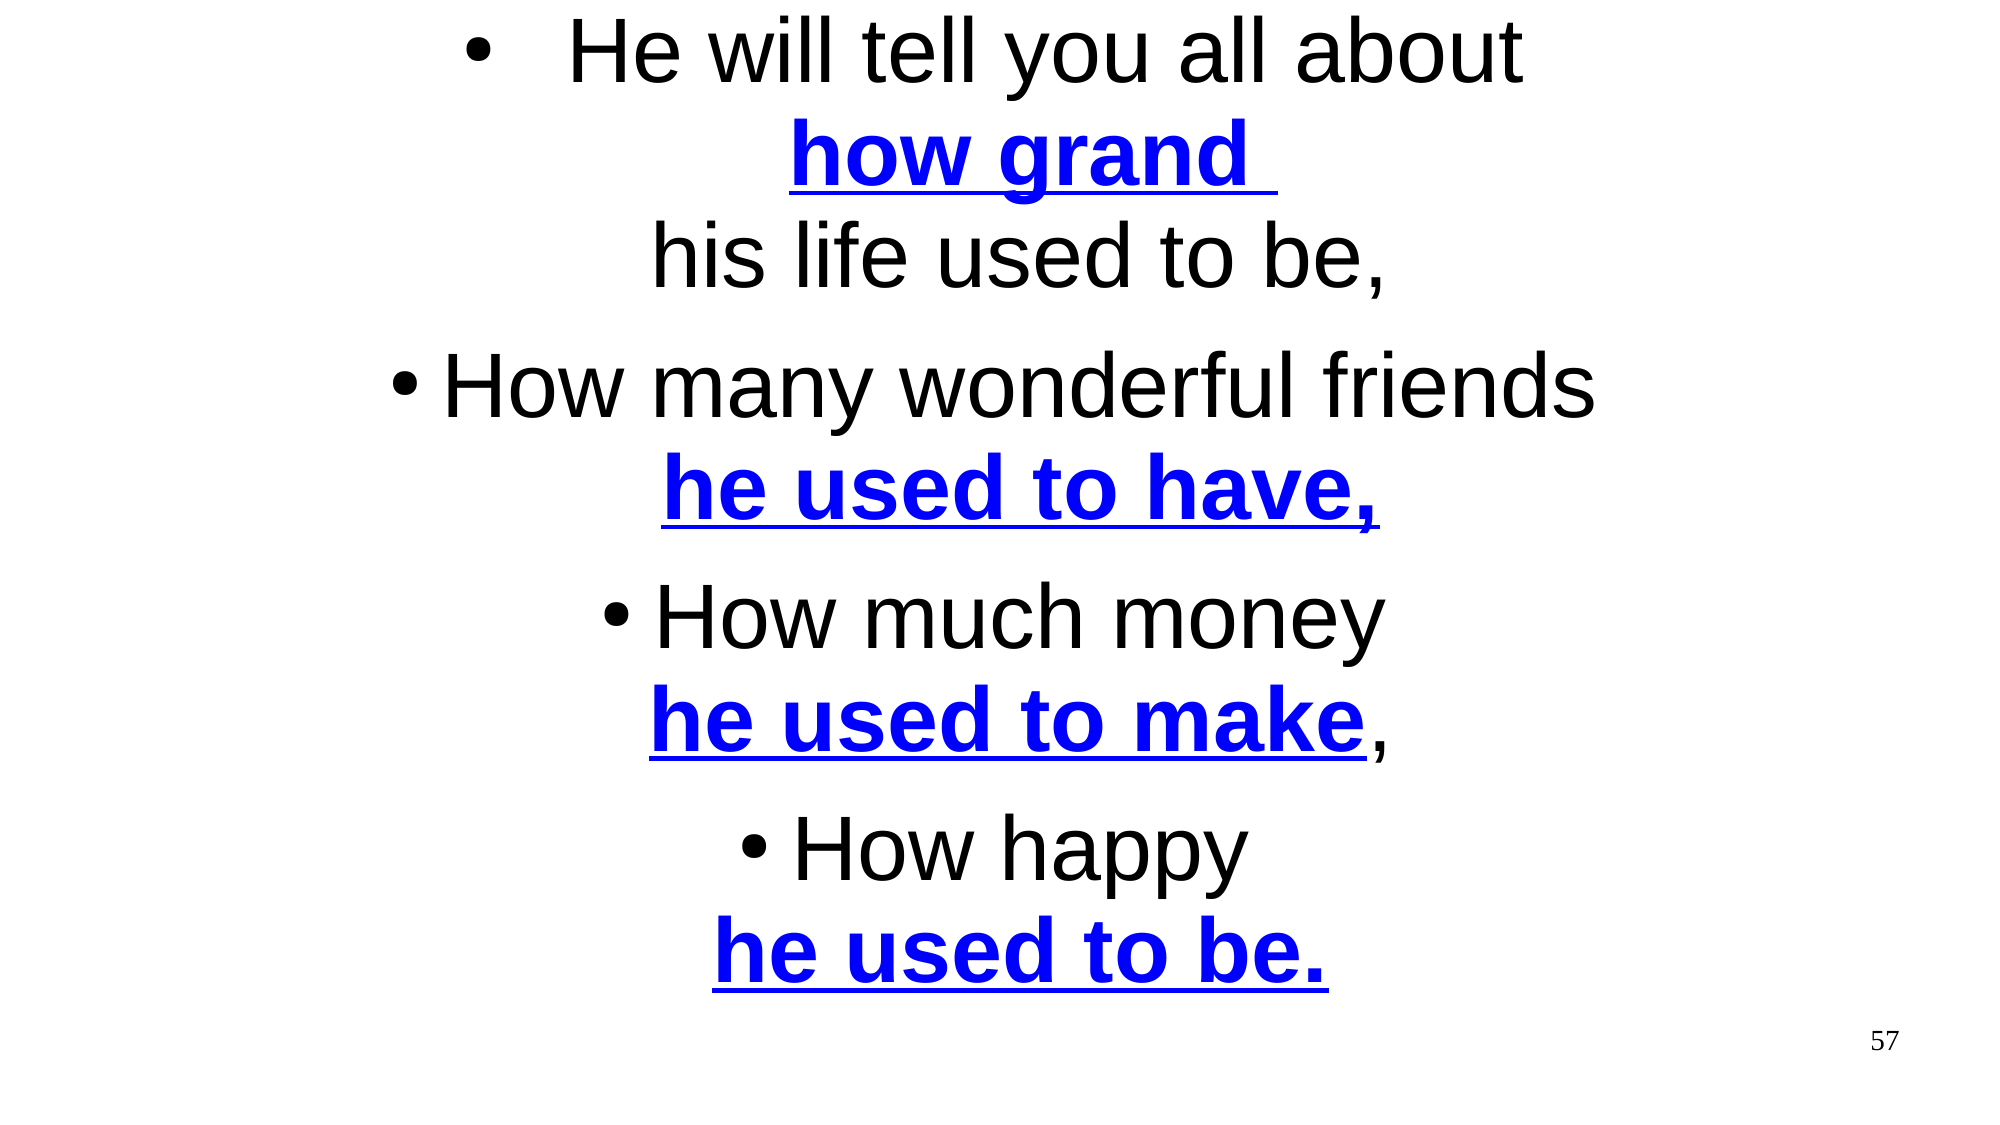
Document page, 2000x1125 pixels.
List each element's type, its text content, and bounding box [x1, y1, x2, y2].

list He will tell you all about how grand his life used to be, How many wonderful friends he used to have, How much money he used to make, How happy he used to be. [0, 0, 1996, 1123]
